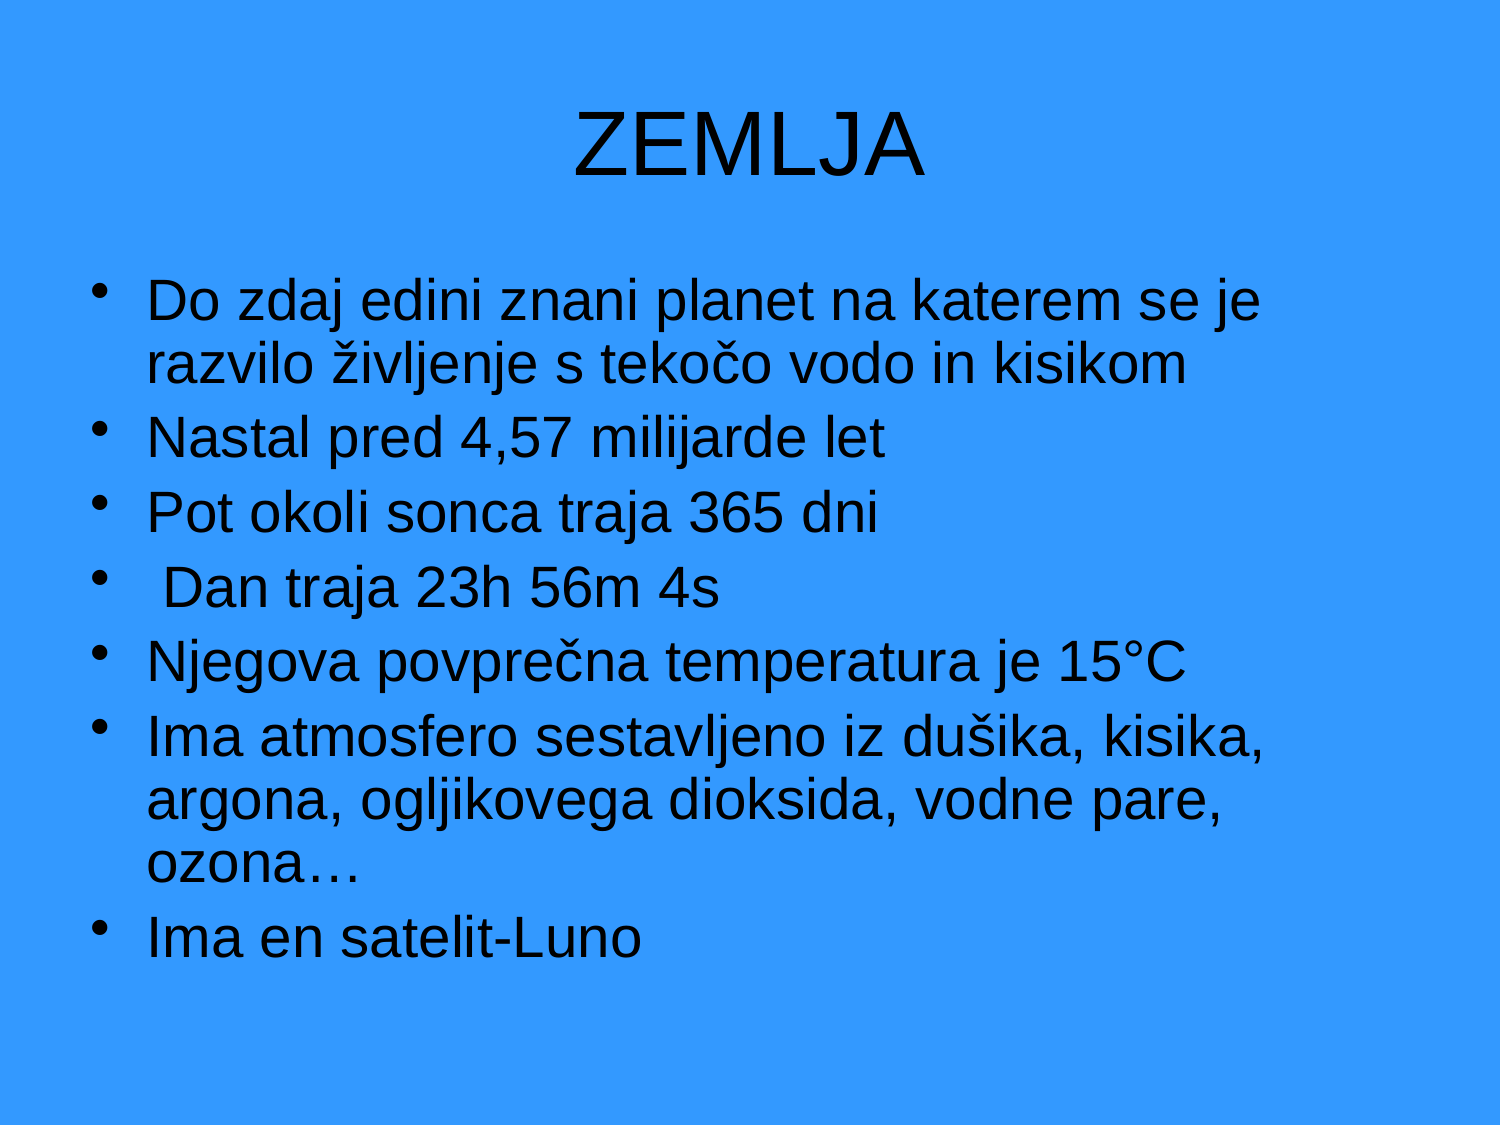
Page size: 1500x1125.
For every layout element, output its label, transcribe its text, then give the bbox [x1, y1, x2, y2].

title ZEMLJA [75, 45, 1425, 233]
list Do zdaj edini znani planet na katerem se je razvilo življenje s tekočo vodo in kisikom Nastal pred 4,57 milijarde let Pot okoli sonca traja 365 dni Dan traja 23h 56m 4s Njegova povprečna temperatura je 15°C Ima atmosfero sestavljeno iz dušika, kisika, argona, ogljikovega dioksida, vodne pare, ozona… Ima en satelit-Luno [75, 262, 1425, 1005]
